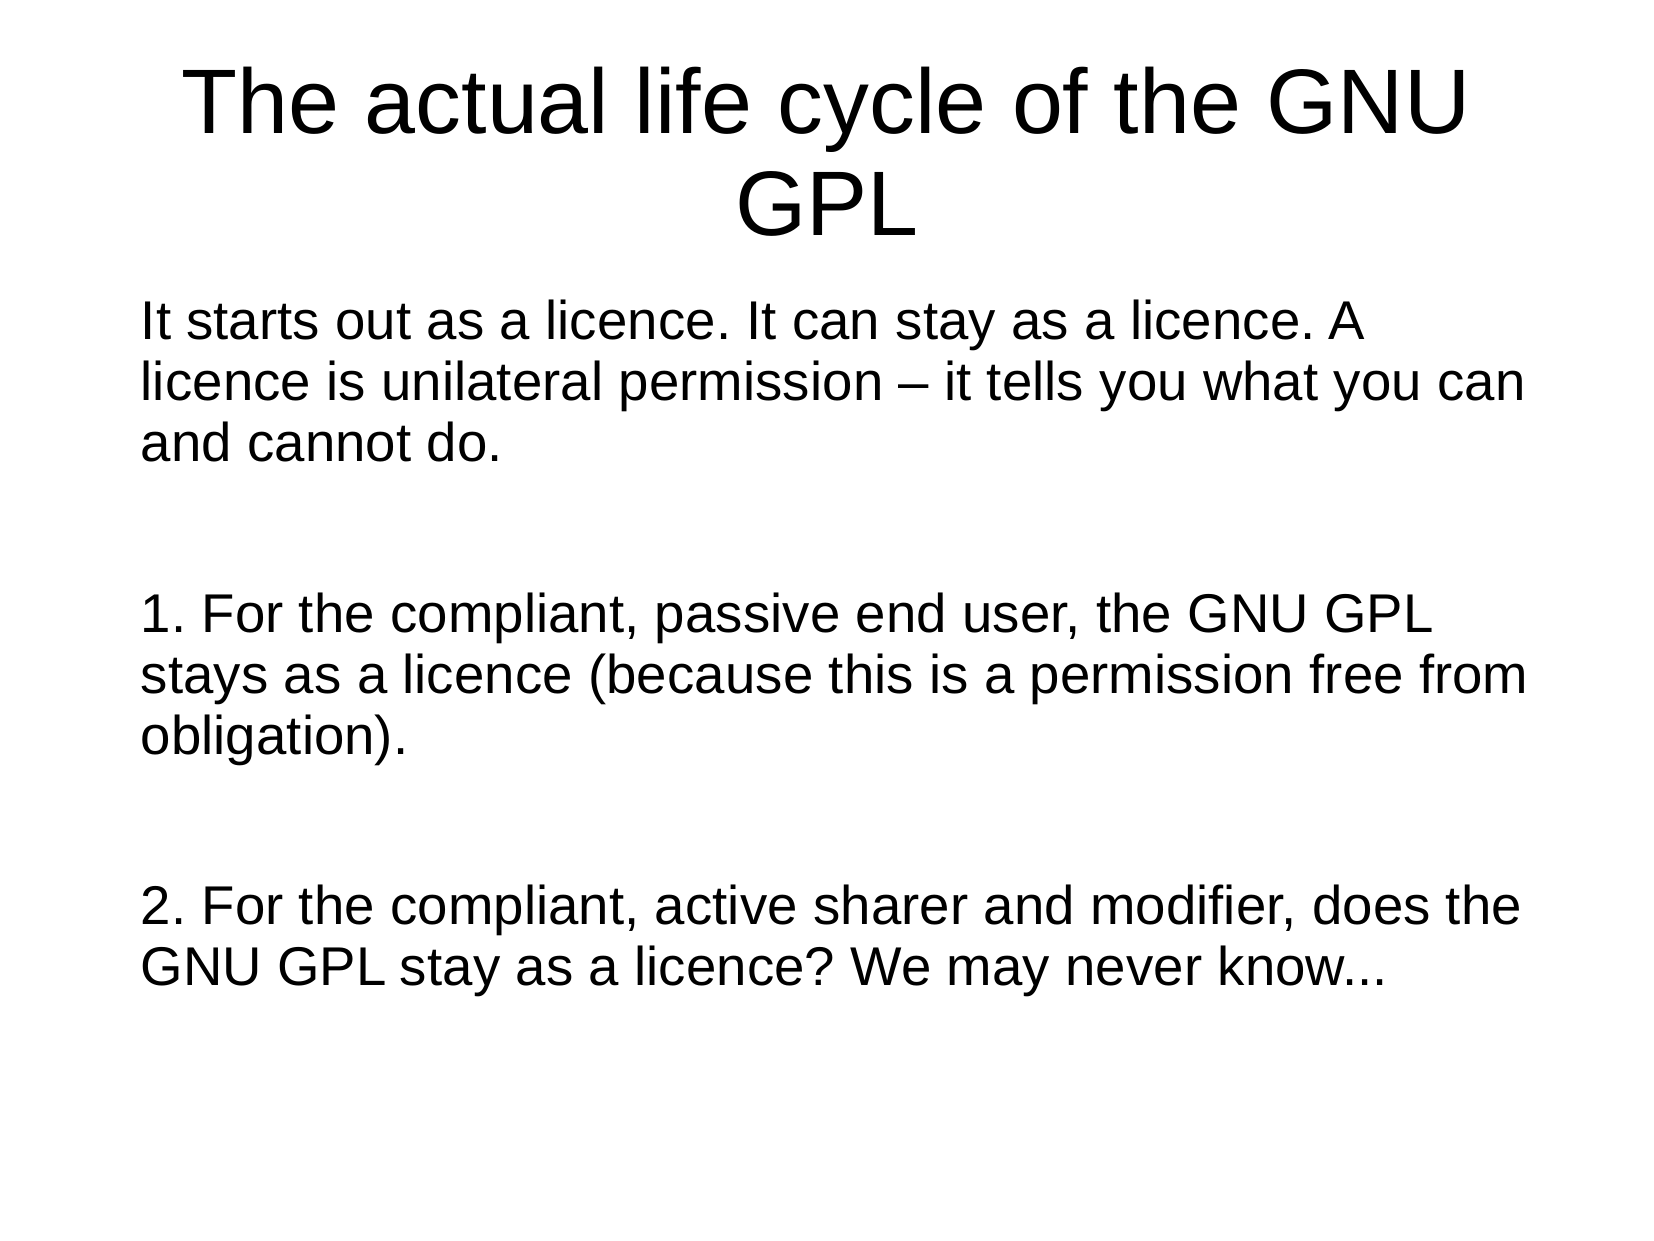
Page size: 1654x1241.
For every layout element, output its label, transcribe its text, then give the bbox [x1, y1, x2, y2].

title The actual life cycle of the GNU GPL [82, 49, 1571, 257]
list It starts out as a licence. It can stay as a licence. A licence is unilateral permission – it tells you what you can and cannot do. 1. For the compliant, passive end user, the GNU GPL stays as a licence (because this is a permission free from obligation). 2. For the compliant, active sharer and modifier, does the GNU GPL stay as a licence? We may never know... [82, 290, 1538, 1010]
